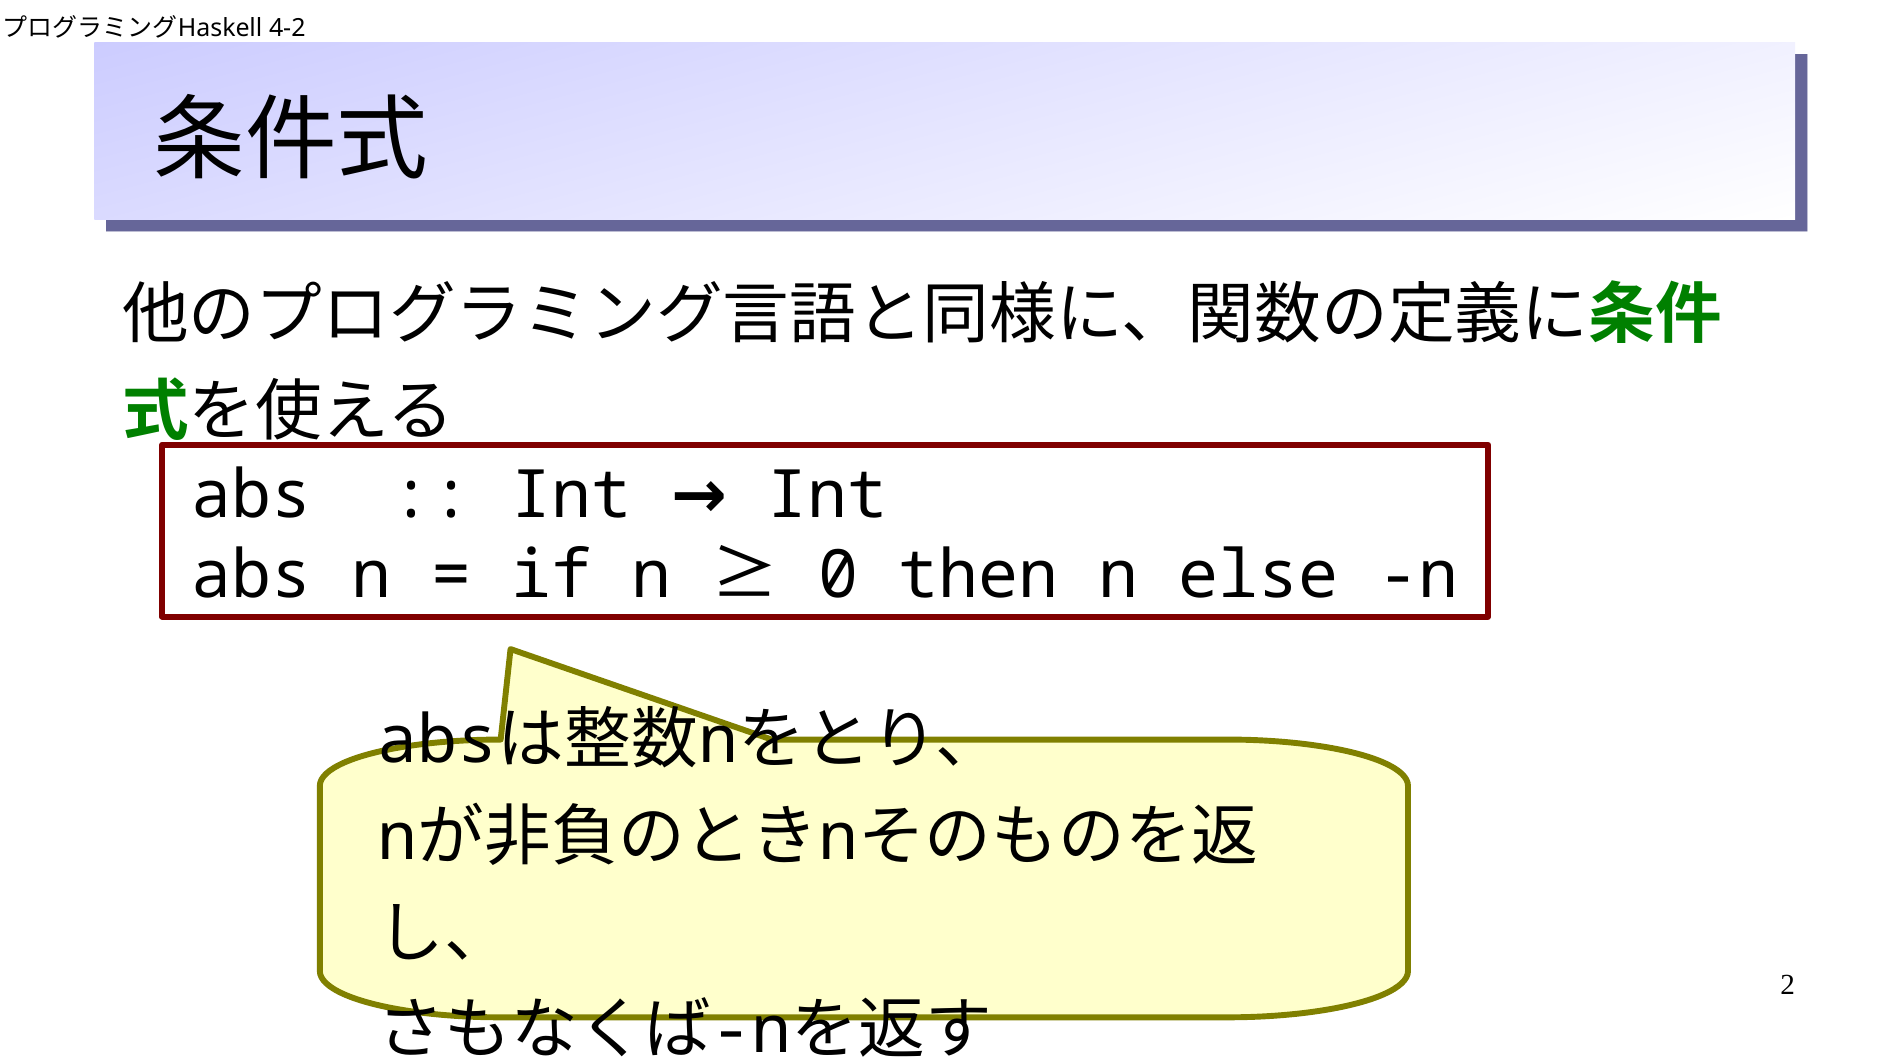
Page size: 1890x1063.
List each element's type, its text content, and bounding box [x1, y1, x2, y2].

text_box abs :: Int → Int abs n = if n ≥ 0 then n else -n [162, 444, 1489, 617]
text_box absは整数nをとり、 nが非負のときnそのものを返し、 さもなくば-nを返す [319, 649, 1408, 1018]
text_box 他のプログラミング言語と同様に、関数の定義に条件式を使える [107, 252, 1763, 402]
title 条件式 [94, 42, 1796, 220]
